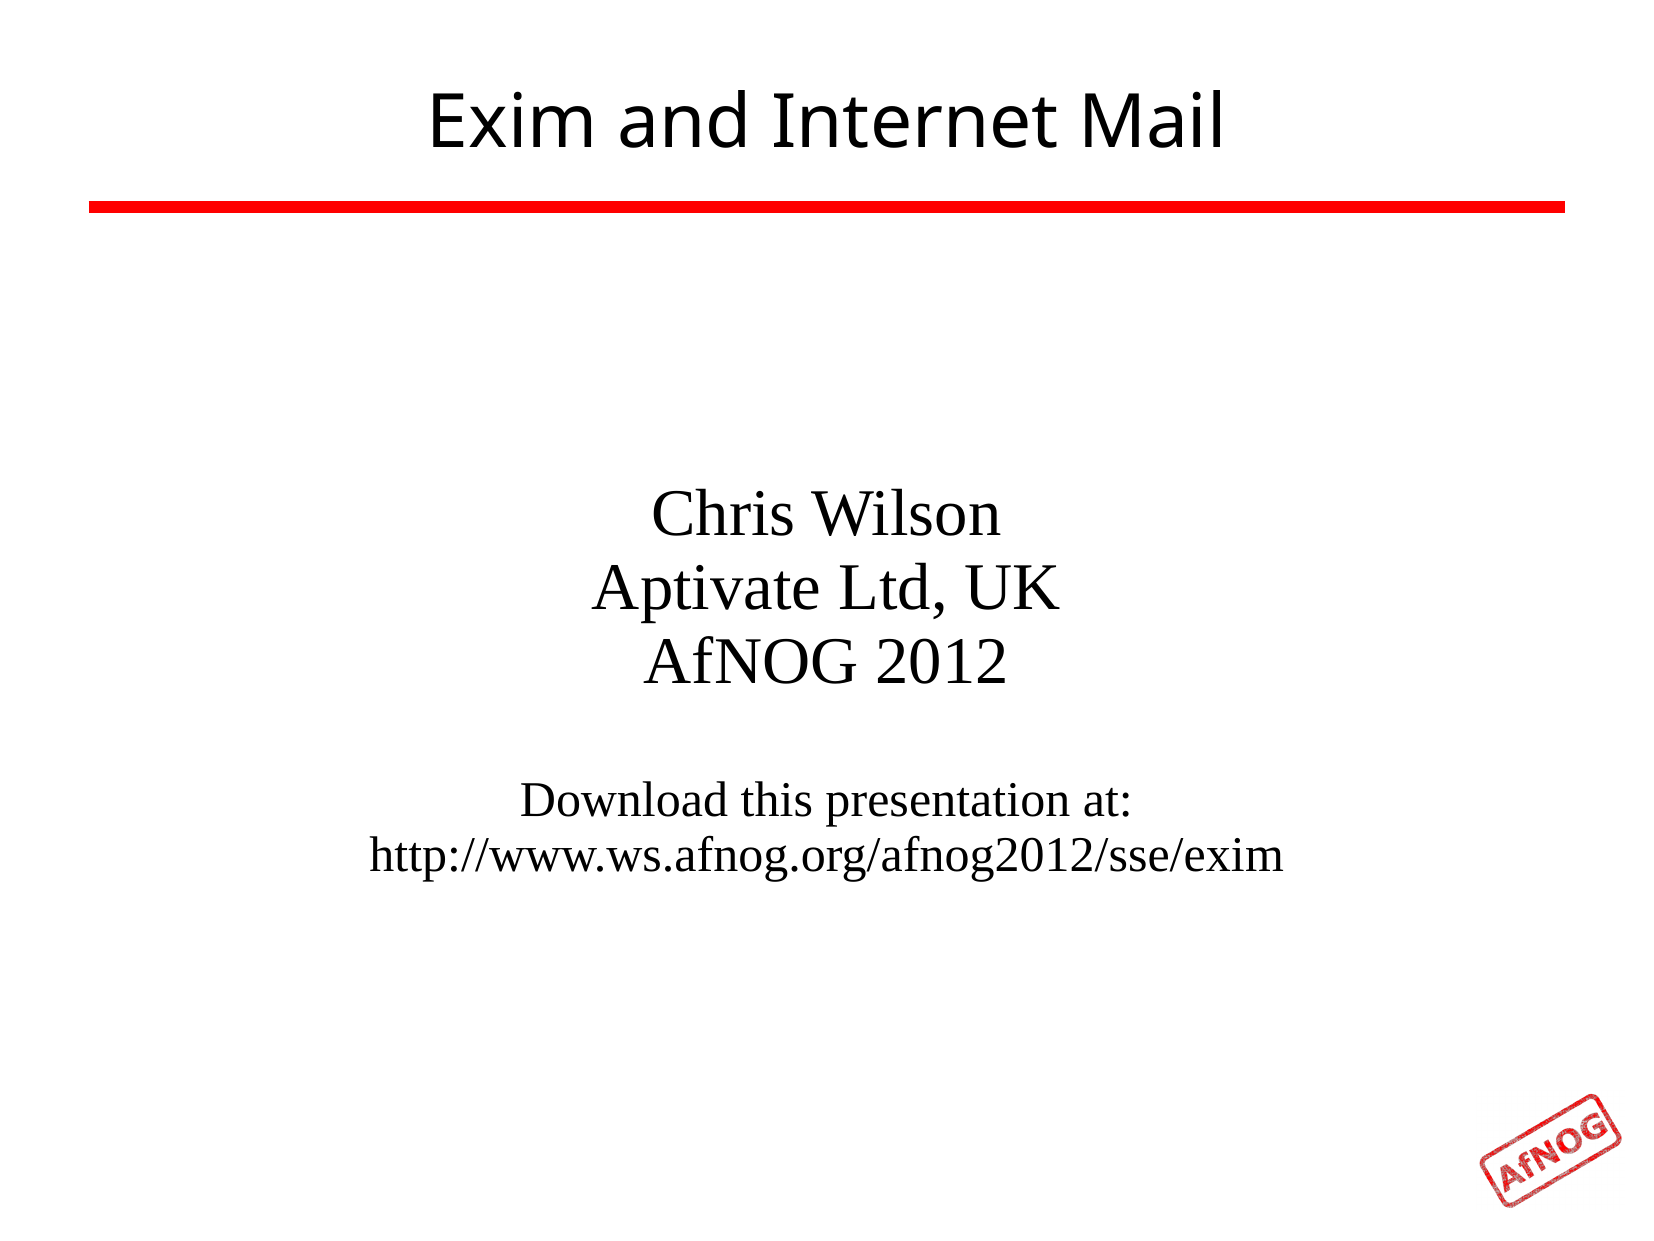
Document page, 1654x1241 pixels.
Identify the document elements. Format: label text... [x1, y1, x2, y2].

title Exim and Internet Mail [88, 29, 1565, 207]
picture [1476, 1090, 1625, 1211]
subtitle Chris Wilson Aptivate Ltd, UK AfNOG 2012 Download this presentation at: http://www.ws.afnog.org/afnog2012/sse/exim [82, 236, 1571, 1123]
